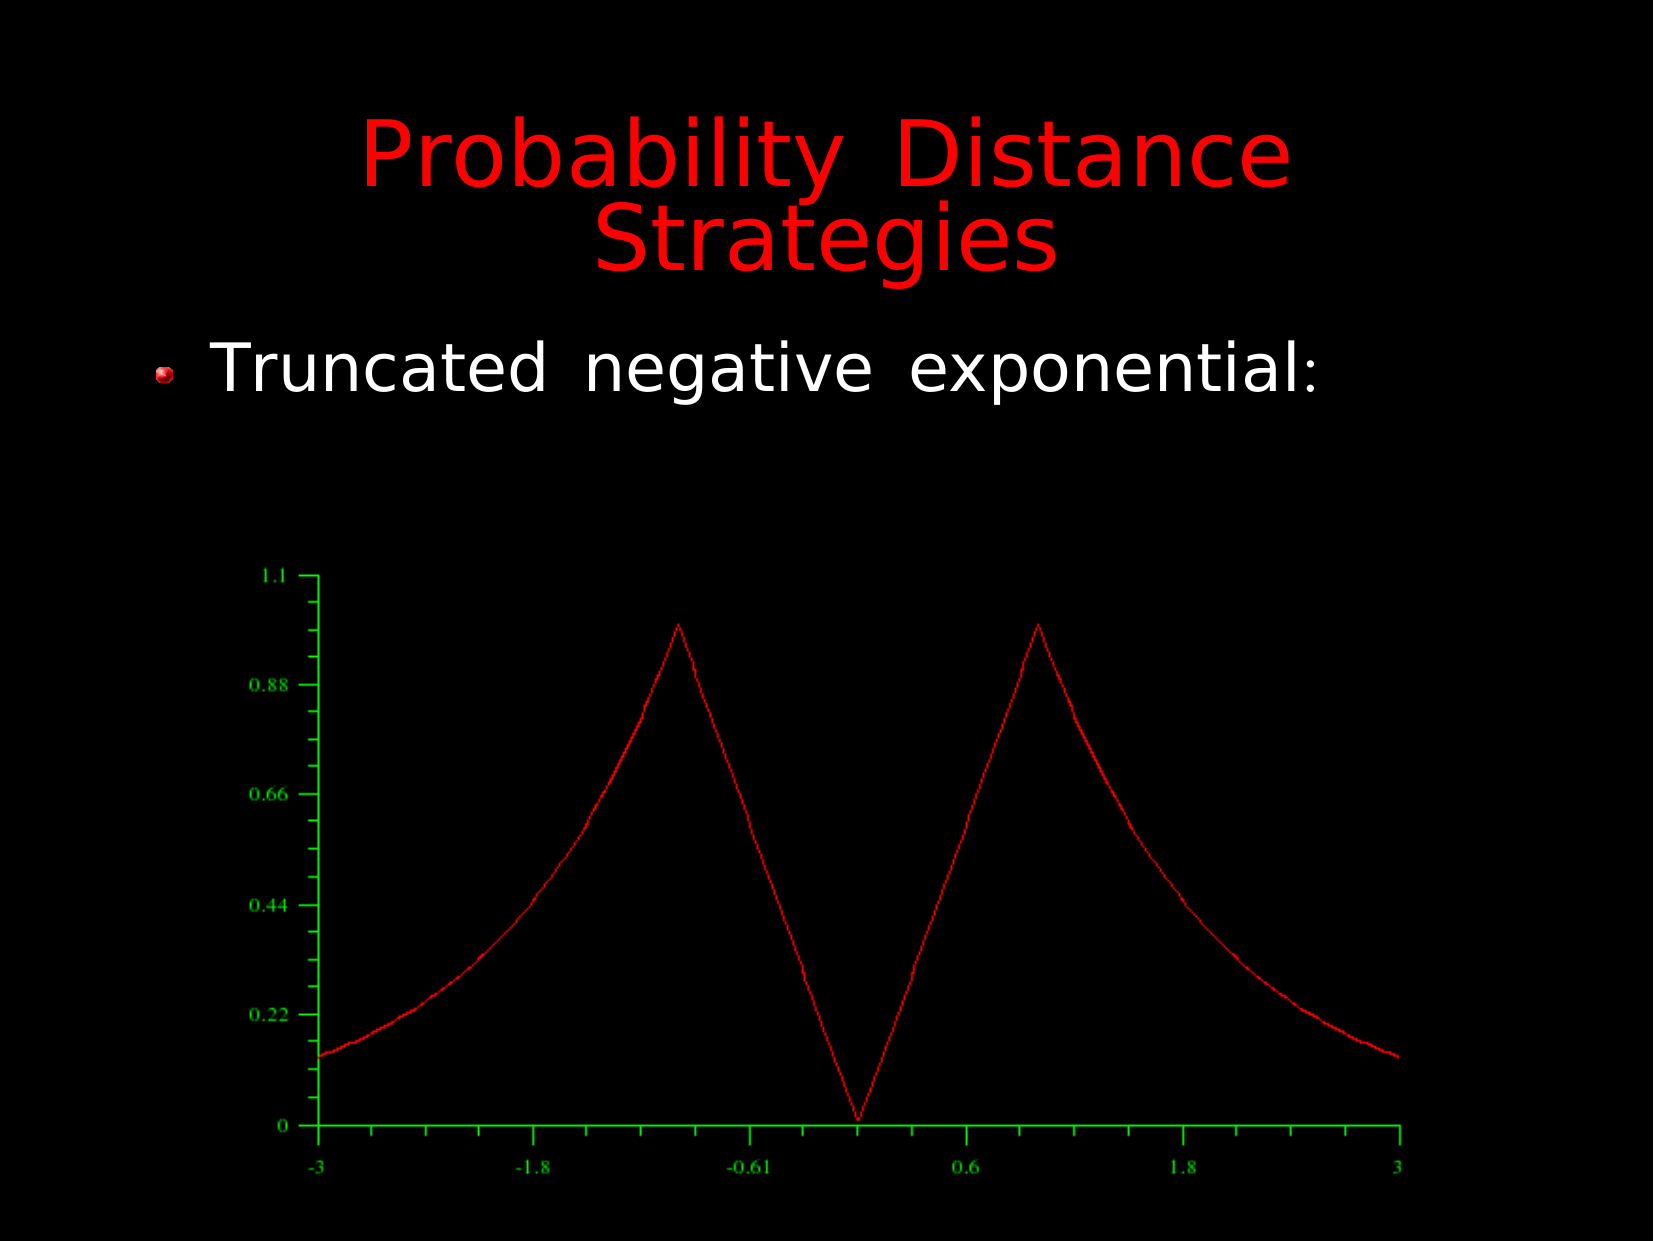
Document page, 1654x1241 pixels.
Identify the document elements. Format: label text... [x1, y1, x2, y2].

title Probability Distance Strategies [121, 102, 1533, 311]
picture [105, 413, 1537, 1241]
list Truncated negative exponential: [121, 344, 1533, 455]
